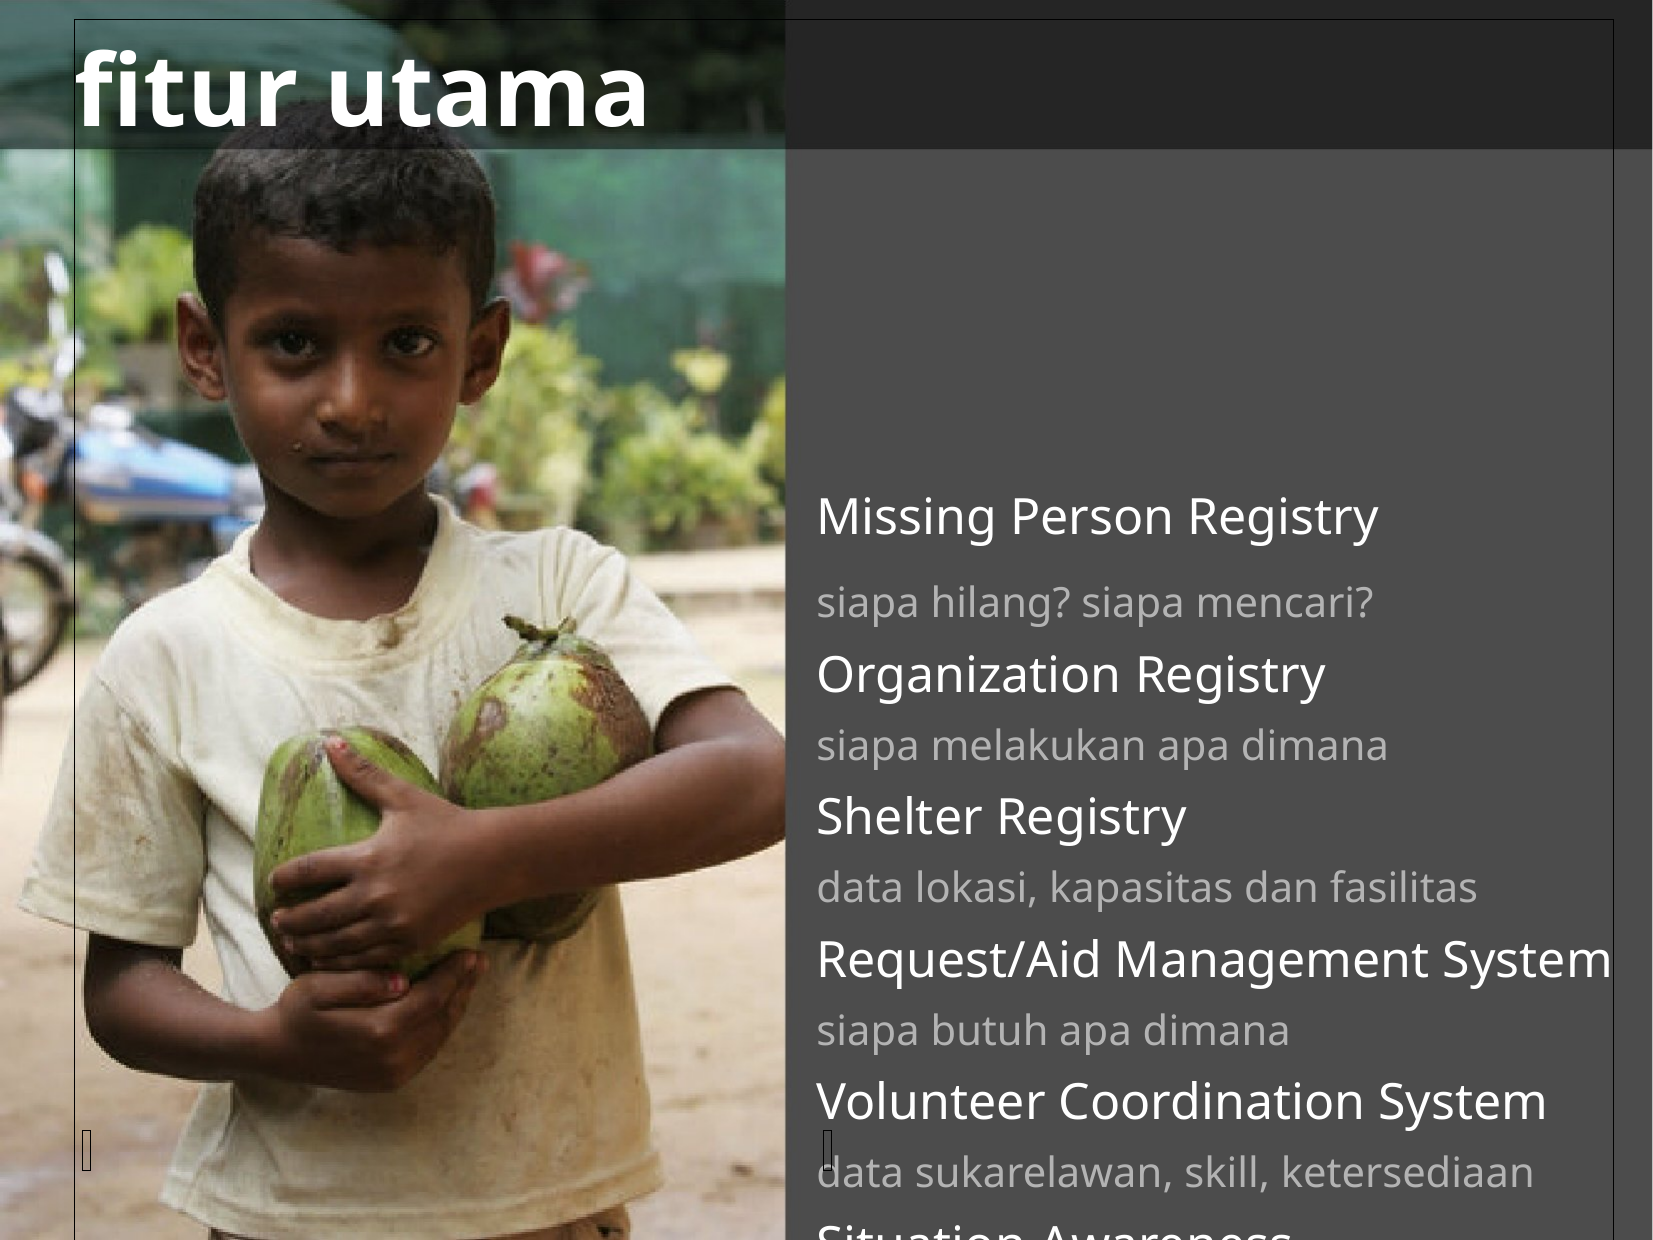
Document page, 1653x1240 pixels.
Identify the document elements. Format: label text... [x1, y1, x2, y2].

picture [0, 0, 1653, 1240]
text_box fitur utama Missing Person Registry siapa hilang? siapa mencari? Organization Registry siapa melakukan apa dimana Shelter Registry data lokasi, kapasitas dan fasilitas Request/Aid Management System siapa butuh apa dimana Volunteer Coordination System data sukarelawan, skill, ketersediaan Situation Awareness gambaran situasi terkini [74, 19, 1614, 1240]
